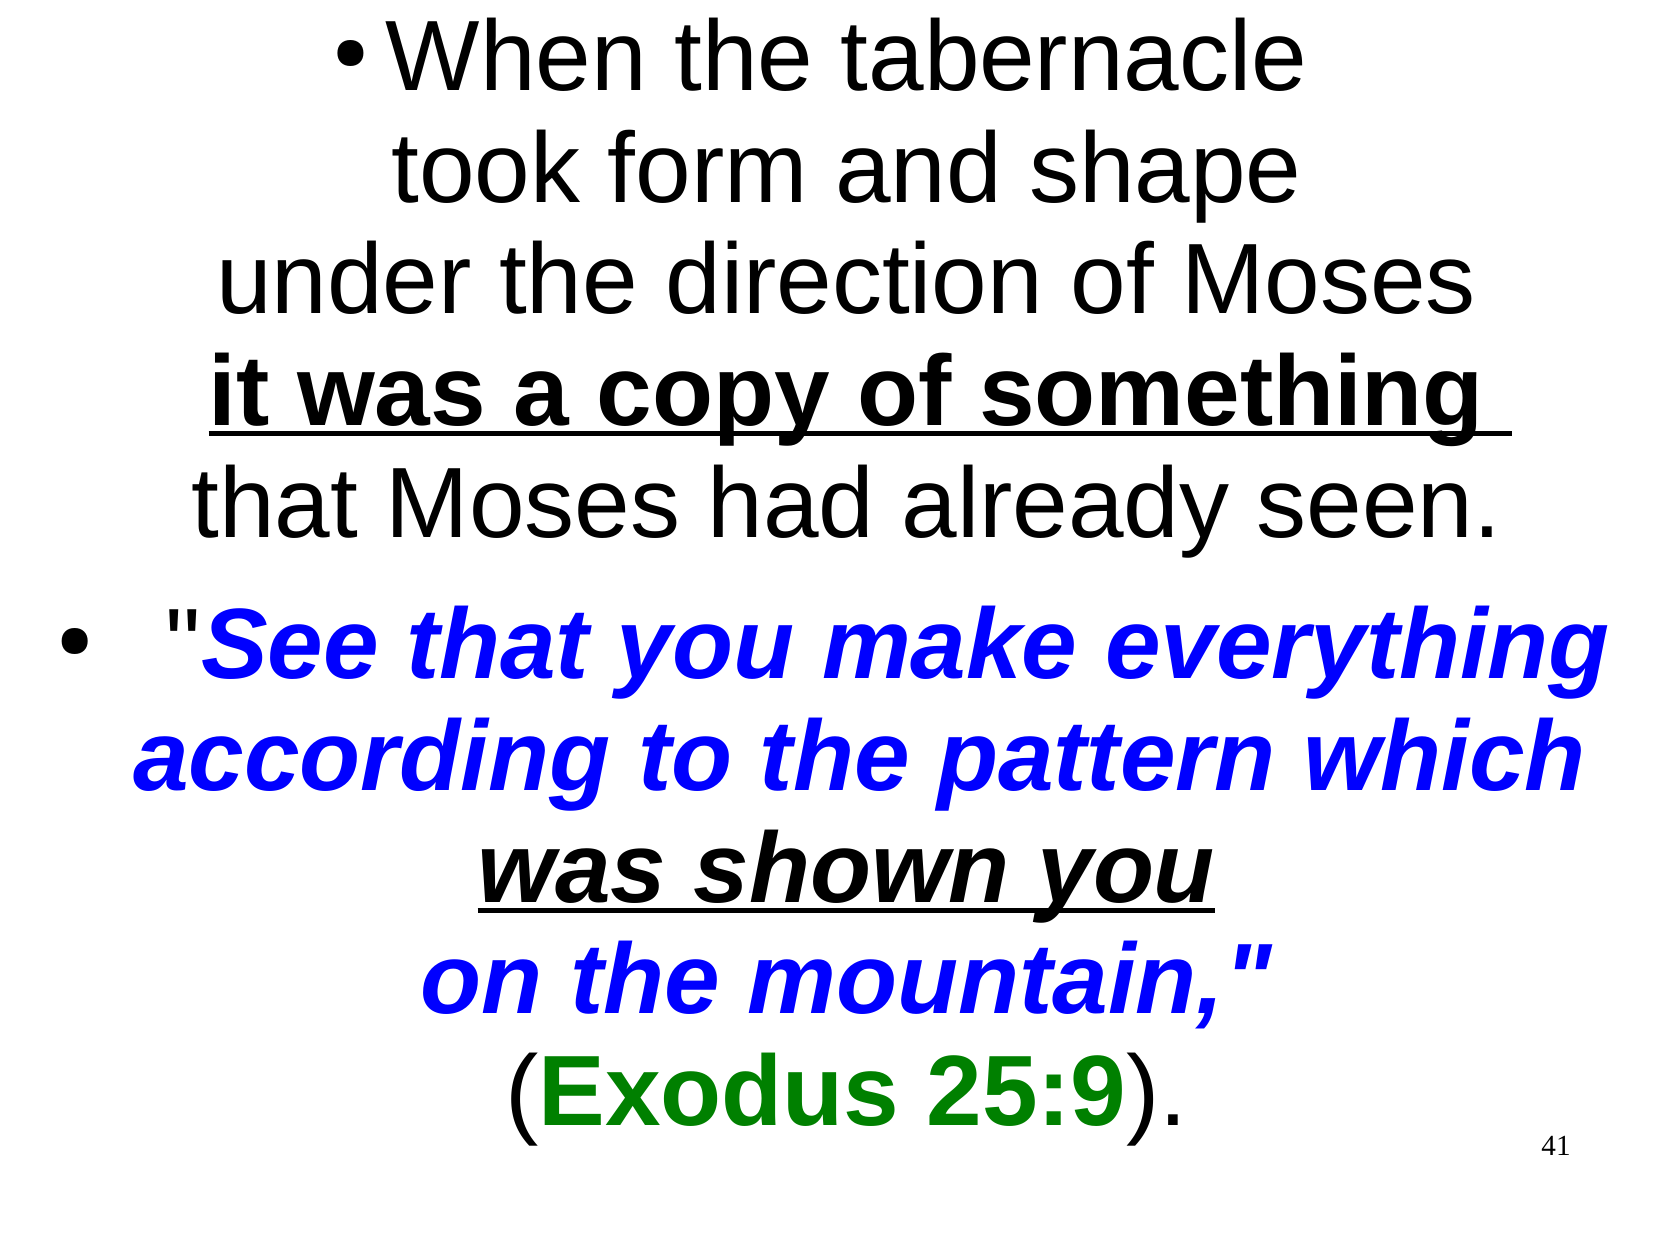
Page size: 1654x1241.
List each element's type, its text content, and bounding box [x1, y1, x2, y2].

list When the tabernacle took form and shape under the direction of Moses it was a copy of something that Moses had already seen. "See that you make everything according to the pattern which was shown you on the mountain," (Exodus 25:9). [0, 0, 1651, 1238]
